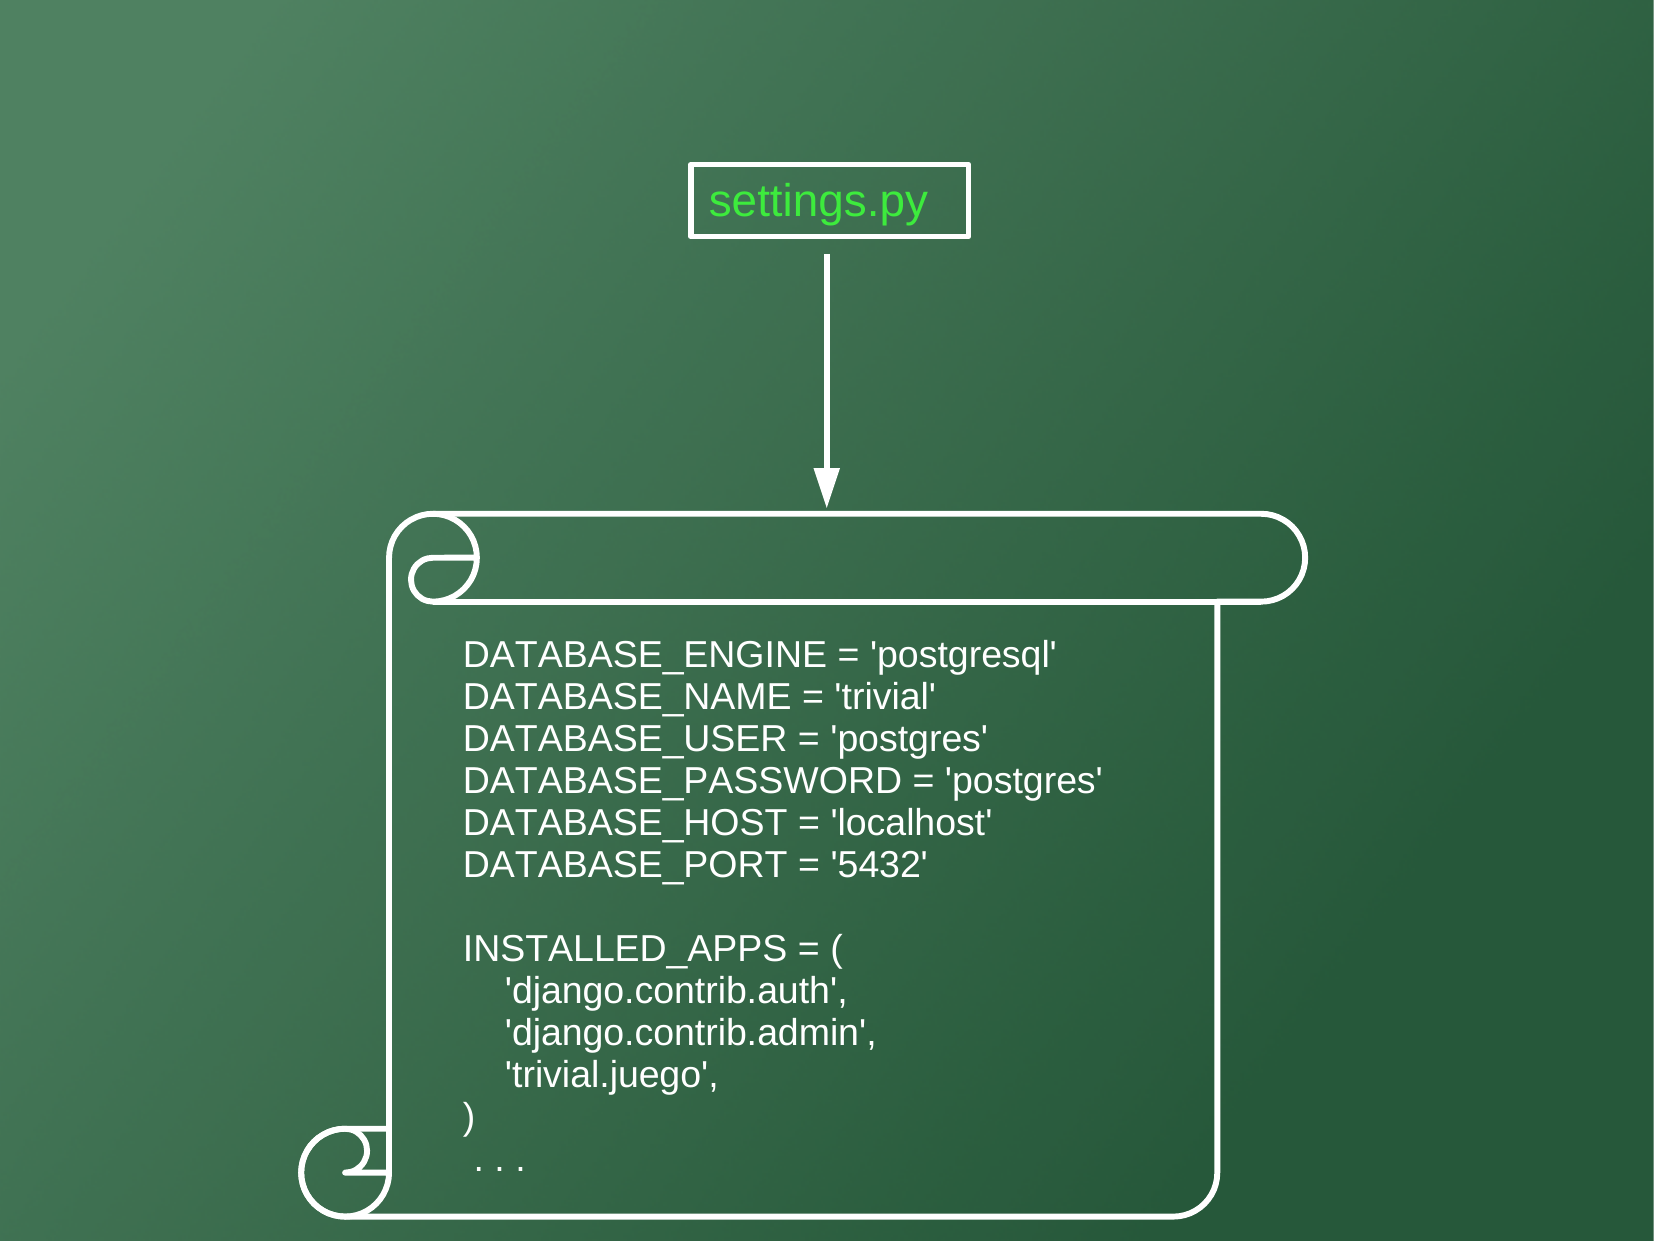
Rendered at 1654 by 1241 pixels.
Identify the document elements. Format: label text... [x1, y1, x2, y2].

text_box DATABASE_ENGINE = 'postgresql' DATABASE_NAME = 'trivial' DATABASE_USER = 'postgres' DATABASE_PASSWORD = 'postgres' DATABASE_HOST = 'localhost' DATABASE_PORT = '5432' INSTALLED_APPS = ( 'django.contrib.auth', 'django.contrib.admin', 'trivial.juego', ) . . . [448, 584, 1176, 1187]
text_box settings.py [690, 164, 969, 237]
picture [0, 0, 1654, 1241]
